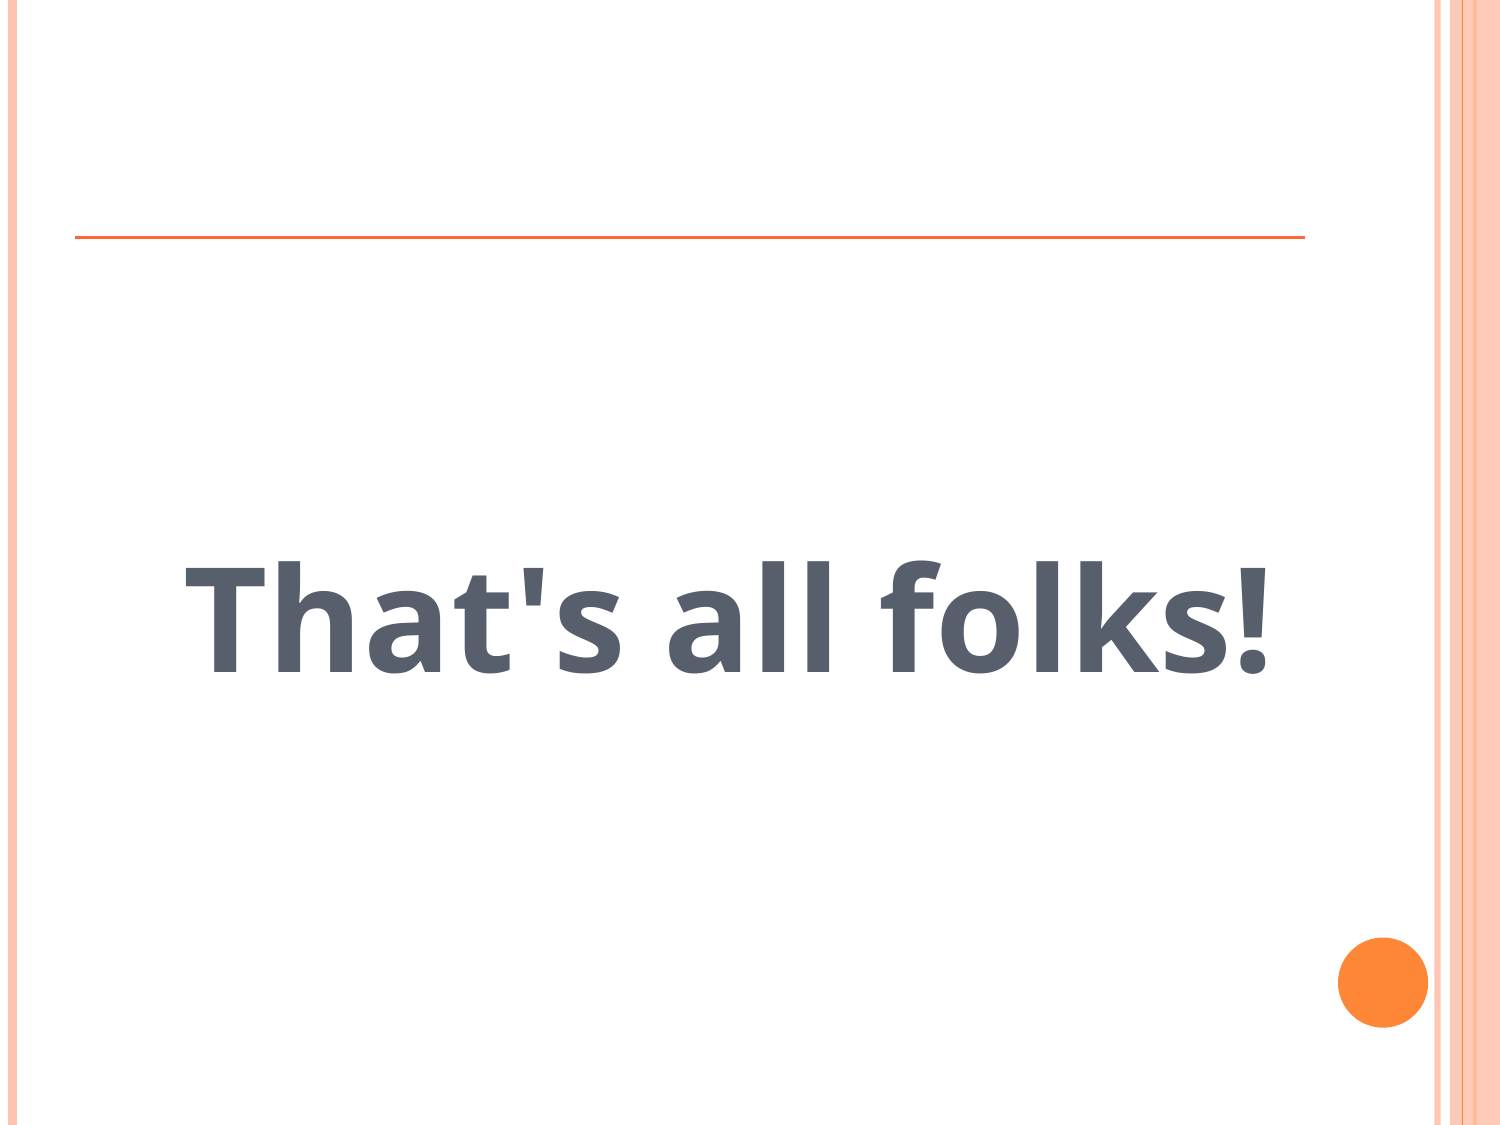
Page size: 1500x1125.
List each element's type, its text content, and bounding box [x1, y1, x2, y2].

title That's all folks! [52, 499, 1407, 732]
